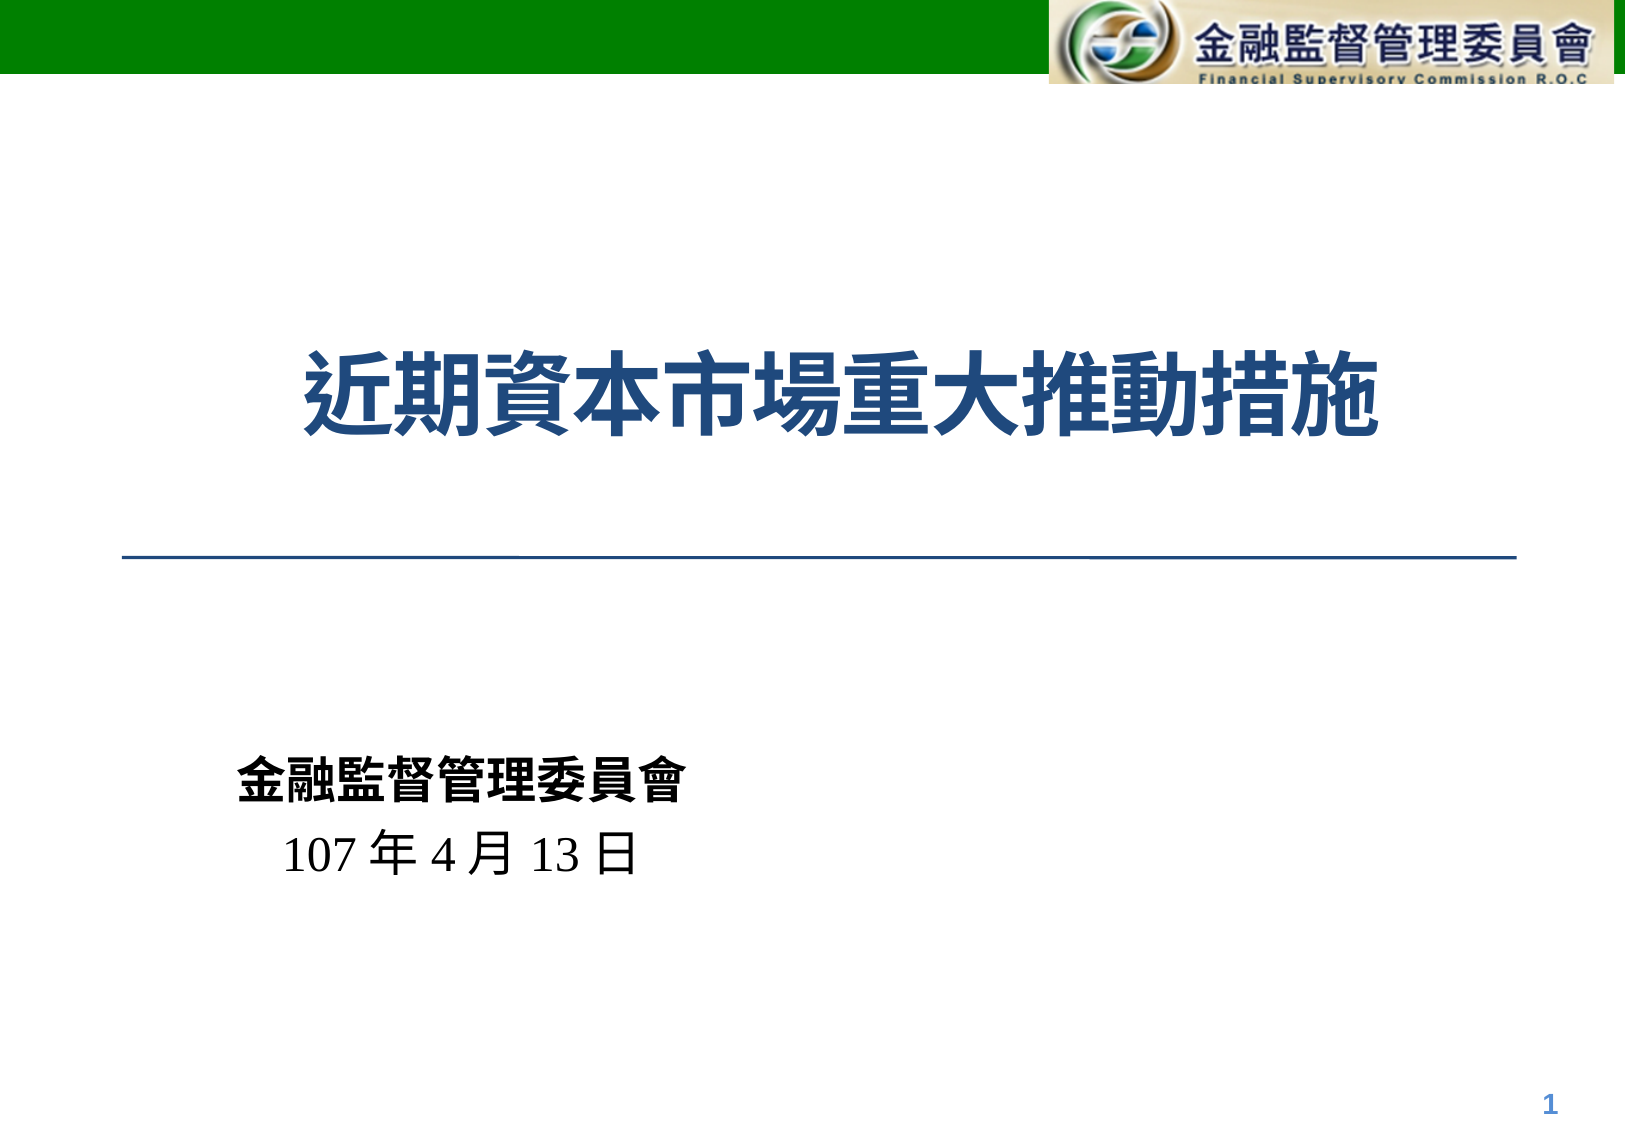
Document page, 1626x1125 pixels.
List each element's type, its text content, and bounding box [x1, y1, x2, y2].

title 近期資本市場重大推動措施 [174, 255, 1510, 639]
subtitle 金融監督管理委員會 107年4月13日 [221, 668, 1452, 982]
